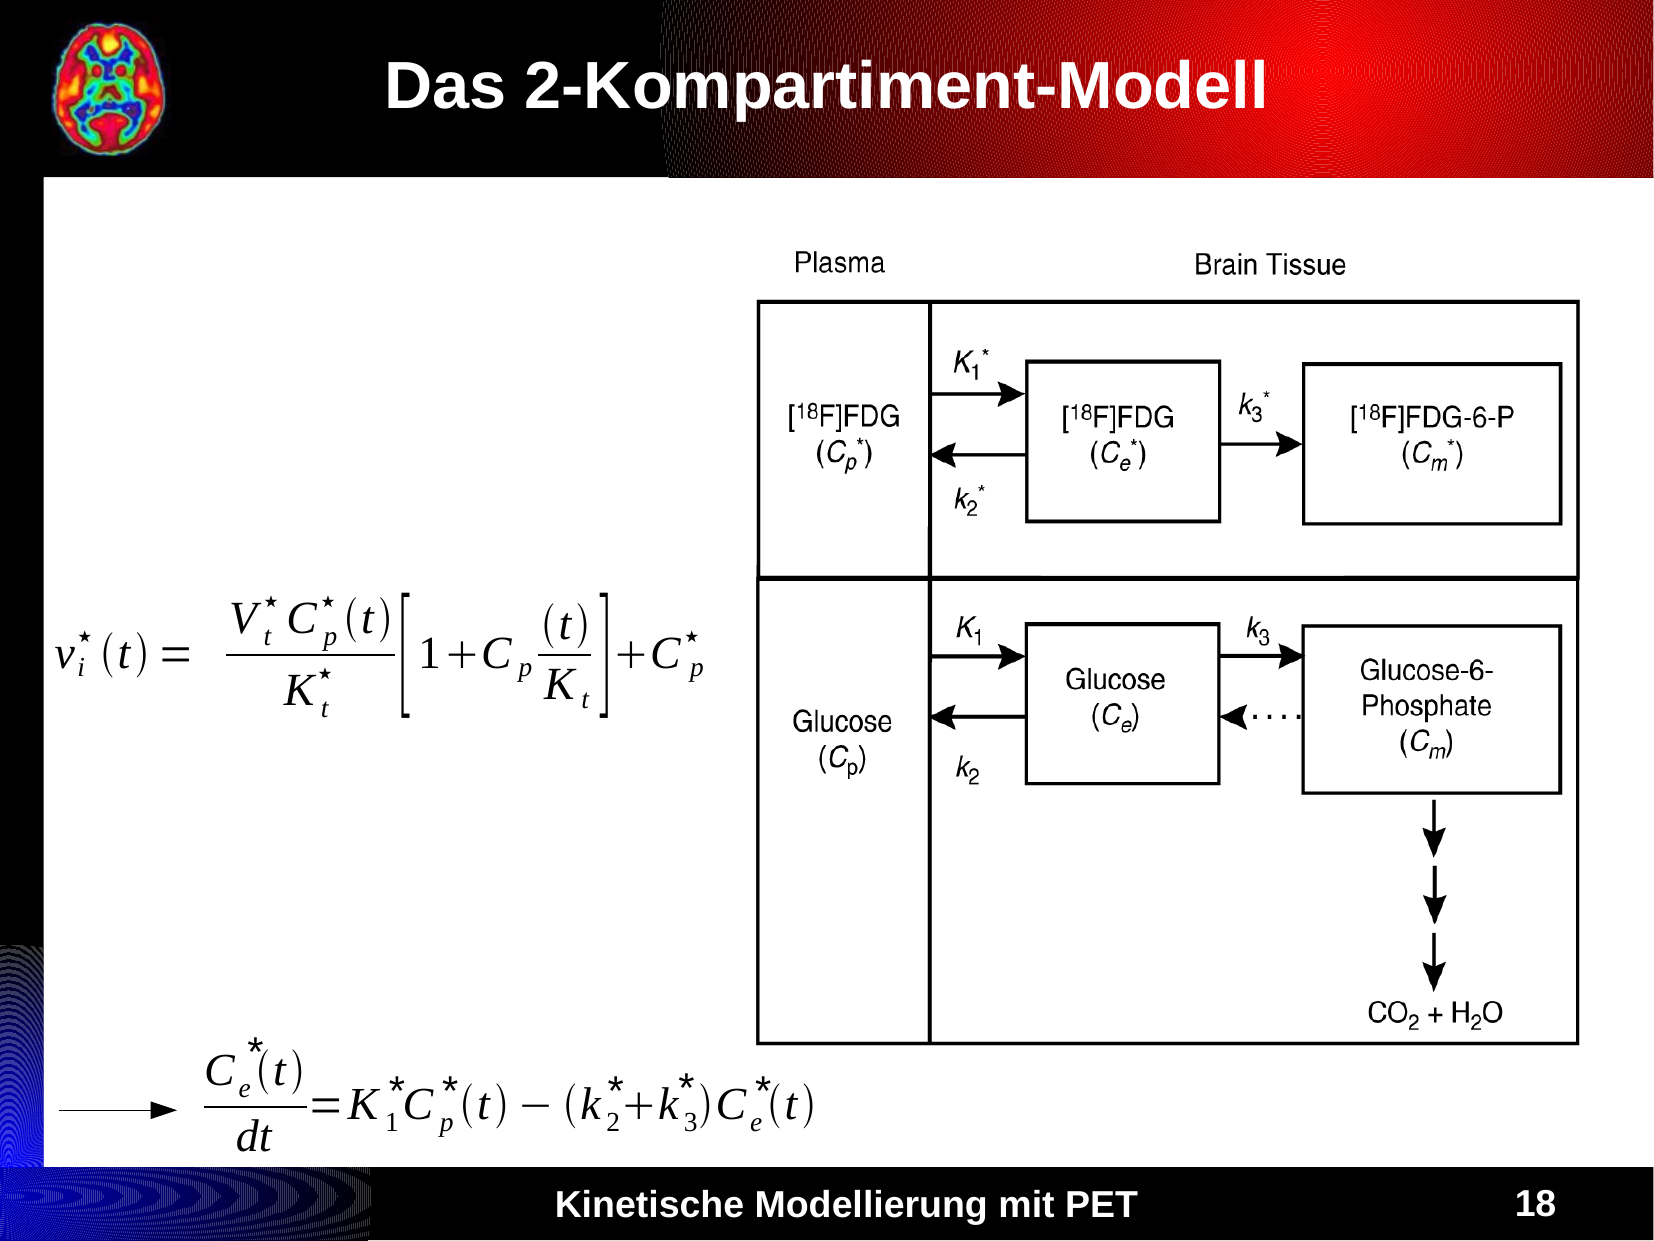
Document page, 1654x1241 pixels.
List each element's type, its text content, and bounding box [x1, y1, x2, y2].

picture [51, 17, 115, 160]
chart [43, 584, 714, 723]
title Das 2-Kompartiment-Modell [115, 11, 1539, 160]
text_box * [740, 1060, 800, 1152]
picture [738, 236, 1595, 1063]
text_box 55 [1422, 1175, 1649, 1234]
text_box Kinetische Modellierung mit PET [512, 1176, 1182, 1235]
text_box * [232, 1021, 292, 1084]
text_box * [592, 1060, 652, 1123]
chart [166, 1045, 827, 1164]
text_box * [427, 1060, 487, 1152]
text_box [0, 0, 1654, 1241]
text_box * [663, 1057, 723, 1119]
text_box * [374, 1060, 427, 1123]
